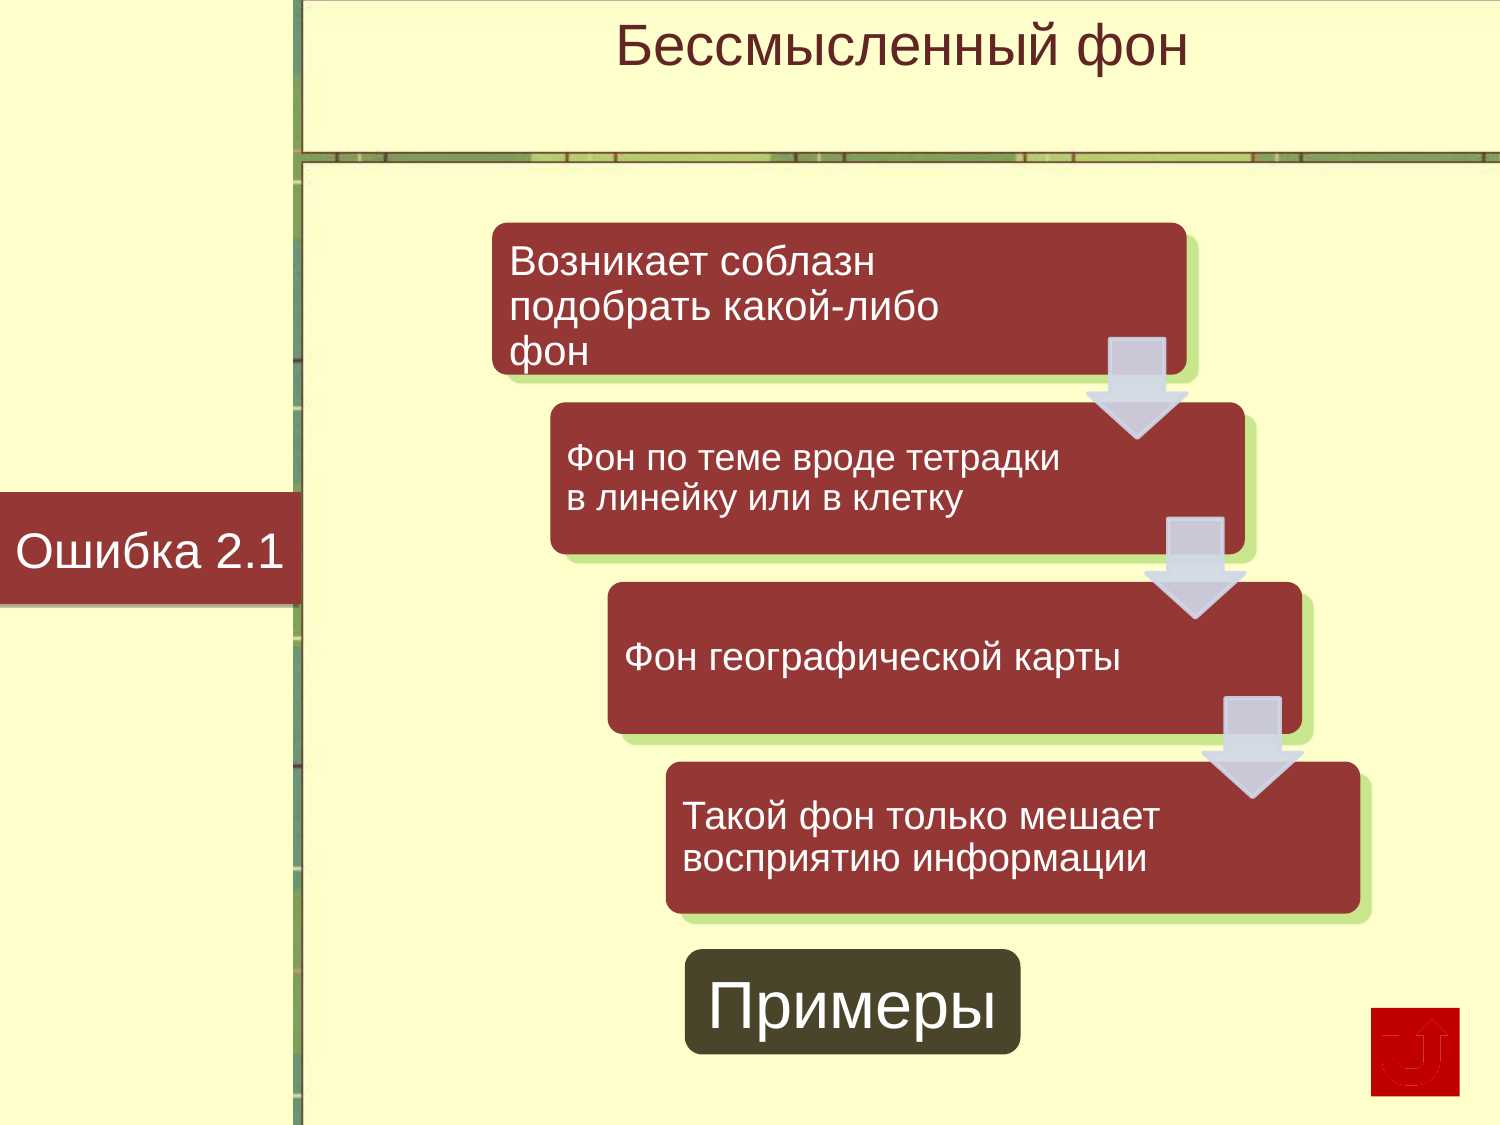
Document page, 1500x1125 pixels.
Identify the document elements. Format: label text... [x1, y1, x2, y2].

text_box Такой фон только мешает восприятию информации [665, 761, 1361, 914]
text_box [1203, 698, 1303, 798]
text_box Бессмысленный фон [305, 0, 1500, 155]
text_box [1371, 1007, 1460, 1097]
text_box Ошибка 2.1 [0, 492, 301, 604]
text_box Примеры [684, 949, 1021, 1055]
text_box Возникает соблазн подобрать какой-либо фон [492, 222, 1187, 375]
text_box [1145, 518, 1245, 618]
text_box [1087, 339, 1187, 438]
text_box [0, 604, 293, 1125]
text_box Фон географической карты [607, 581, 1303, 734]
text_box Фон по теме вроде тетрадки в линейку или в клетку [550, 402, 1245, 555]
text_box [0, 0, 293, 492]
